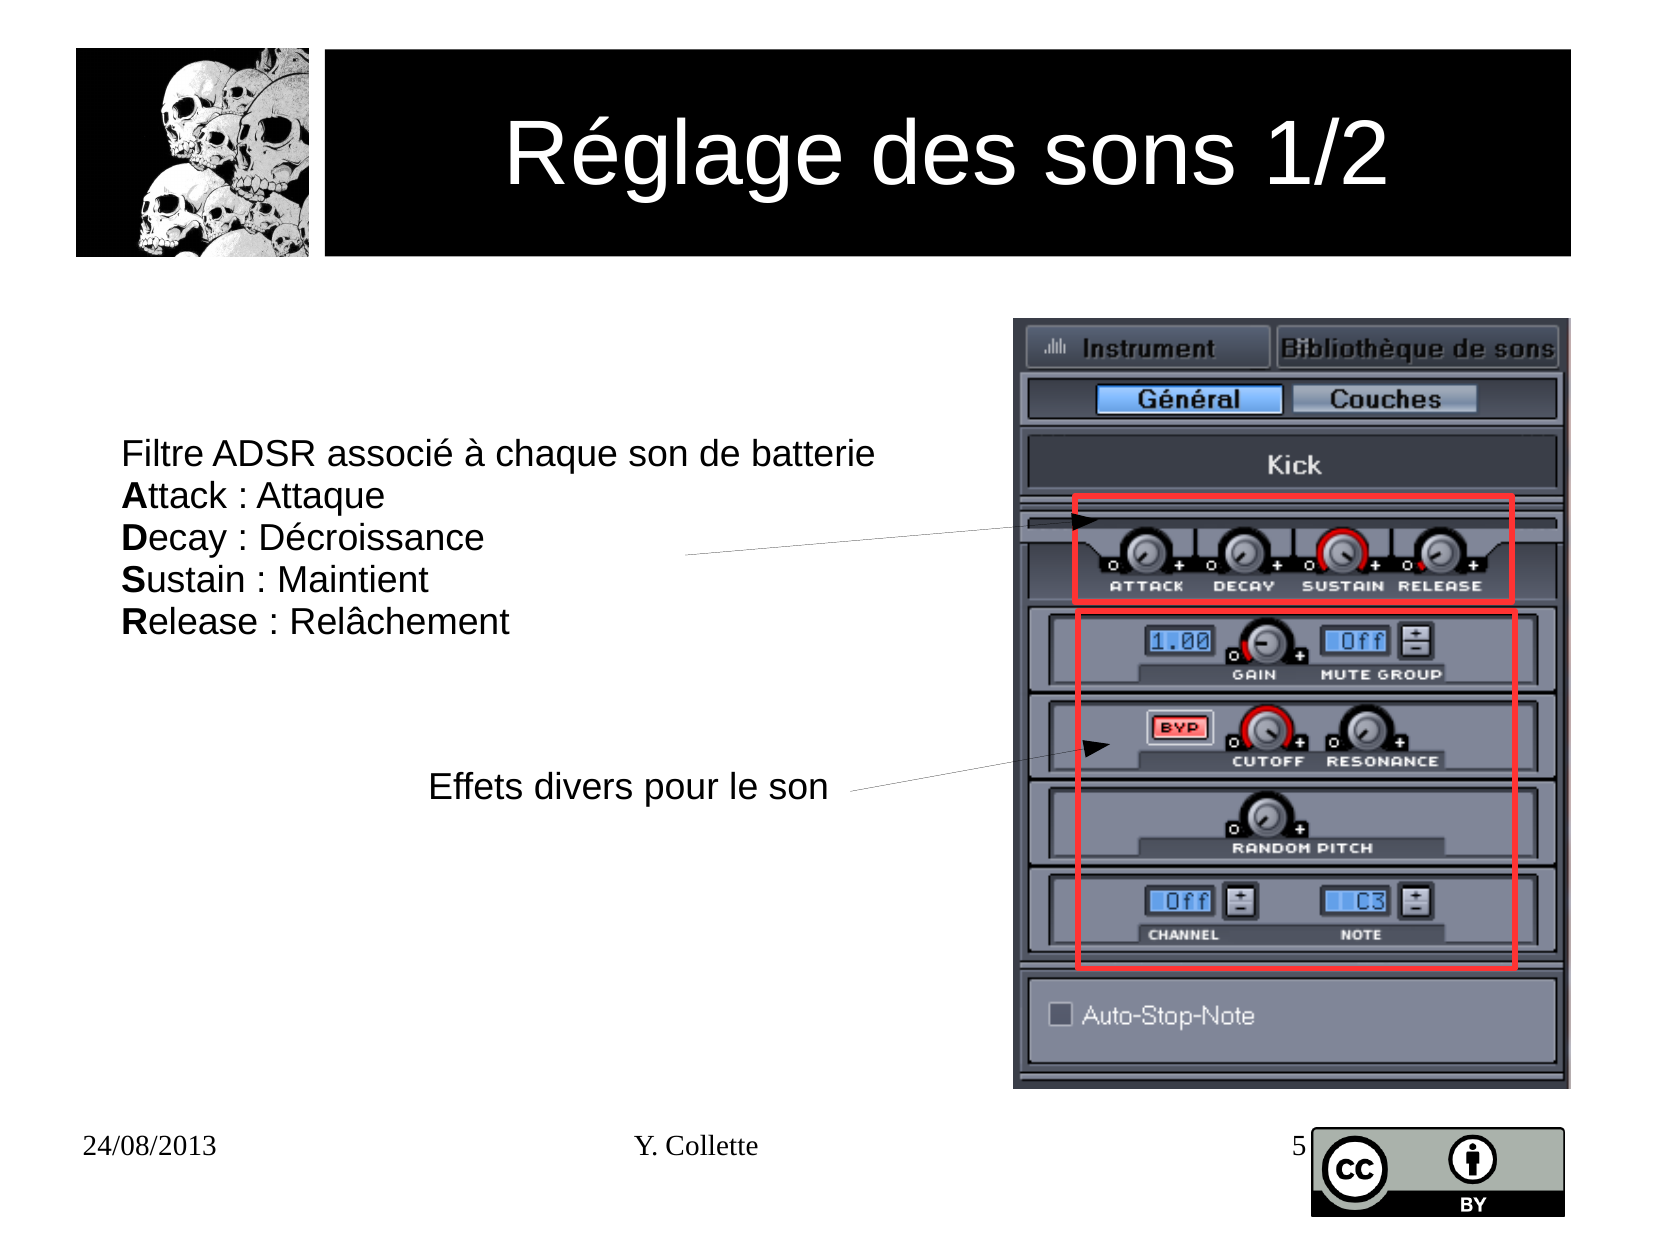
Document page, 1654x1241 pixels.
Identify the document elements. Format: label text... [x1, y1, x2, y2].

picture [1013, 318, 1571, 1089]
title Réglage des sons 1/2 [324, 49, 1571, 257]
text_box Effets divers pour le son [413, 758, 851, 815]
picture [1311, 1127, 1565, 1217]
text_box Filtre ADSR associé à chaque son de batterie Attack : Attaque Decay : Décroissance Sustain : Maintient Release : Relâchement [106, 425, 898, 650]
picture [1078, 499, 1509, 599]
picture [1081, 614, 1512, 966]
picture [76, 48, 309, 257]
